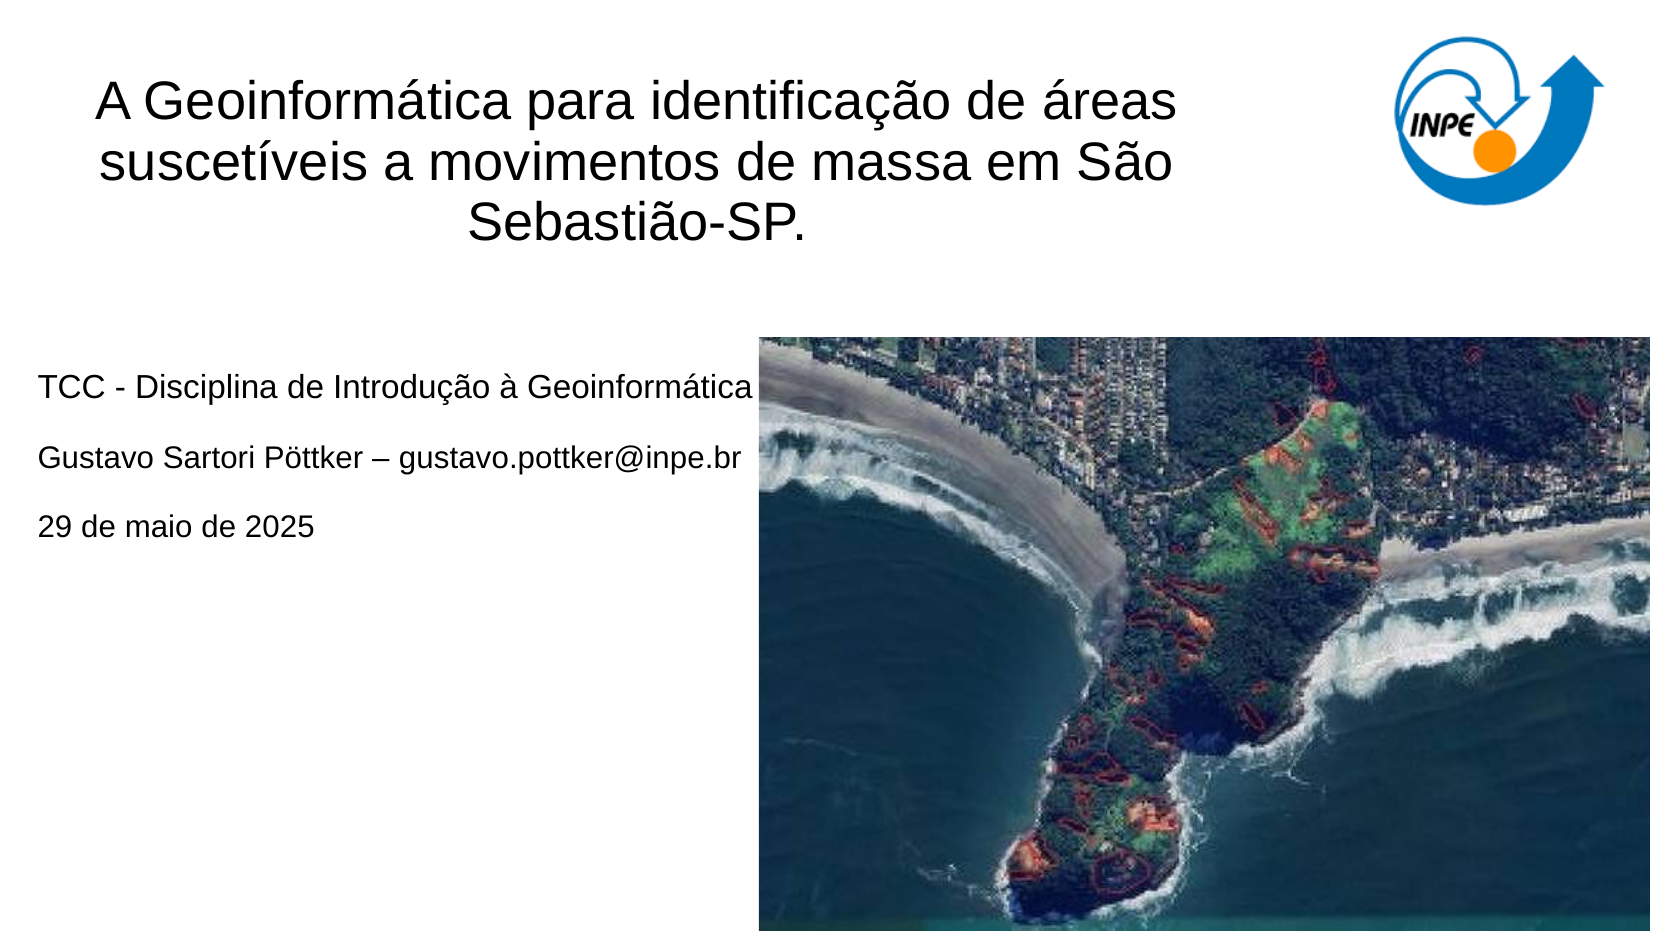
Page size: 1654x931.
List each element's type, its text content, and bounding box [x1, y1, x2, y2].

picture [1338, 0, 1654, 250]
picture [758, 337, 1650, 931]
subtitle A Geoinformática para identificação de áreas suscetíveis a movimentos de massa em São Sebastião-SP. TCC - Disciplina de Introdução à Geoinformática Gustavo Sartori Pöttker – gustavo.pottker@inpe.br 29 de maio de 2025 [37, 37, 1238, 577]
